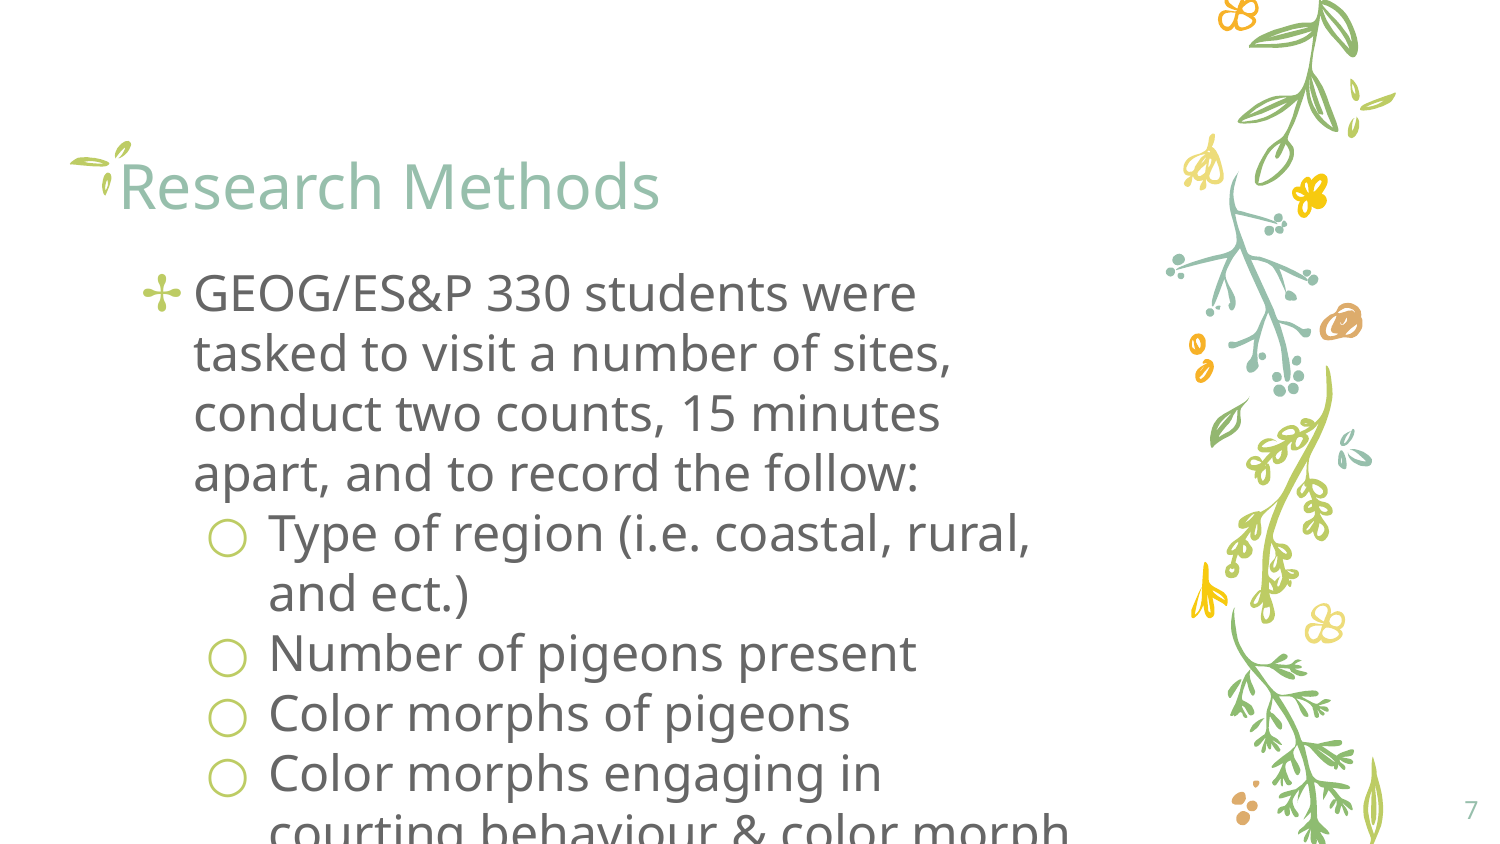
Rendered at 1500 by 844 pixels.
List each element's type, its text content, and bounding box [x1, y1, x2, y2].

list GEOG/ES&P 330 students were tasked to visit a number of sites, conduct two counts, 15 minutes apart, and to record the follow: Type of region (i.e. coastal, rural, and ect.) Number of pigeons present Color morphs of pigeons Color morphs engaging in courting behaviour & color morph being courted [103, 246, 1089, 781]
title Research Methods [103, 96, 1089, 237]
slide_number 1 [1403, 779, 1494, 844]
